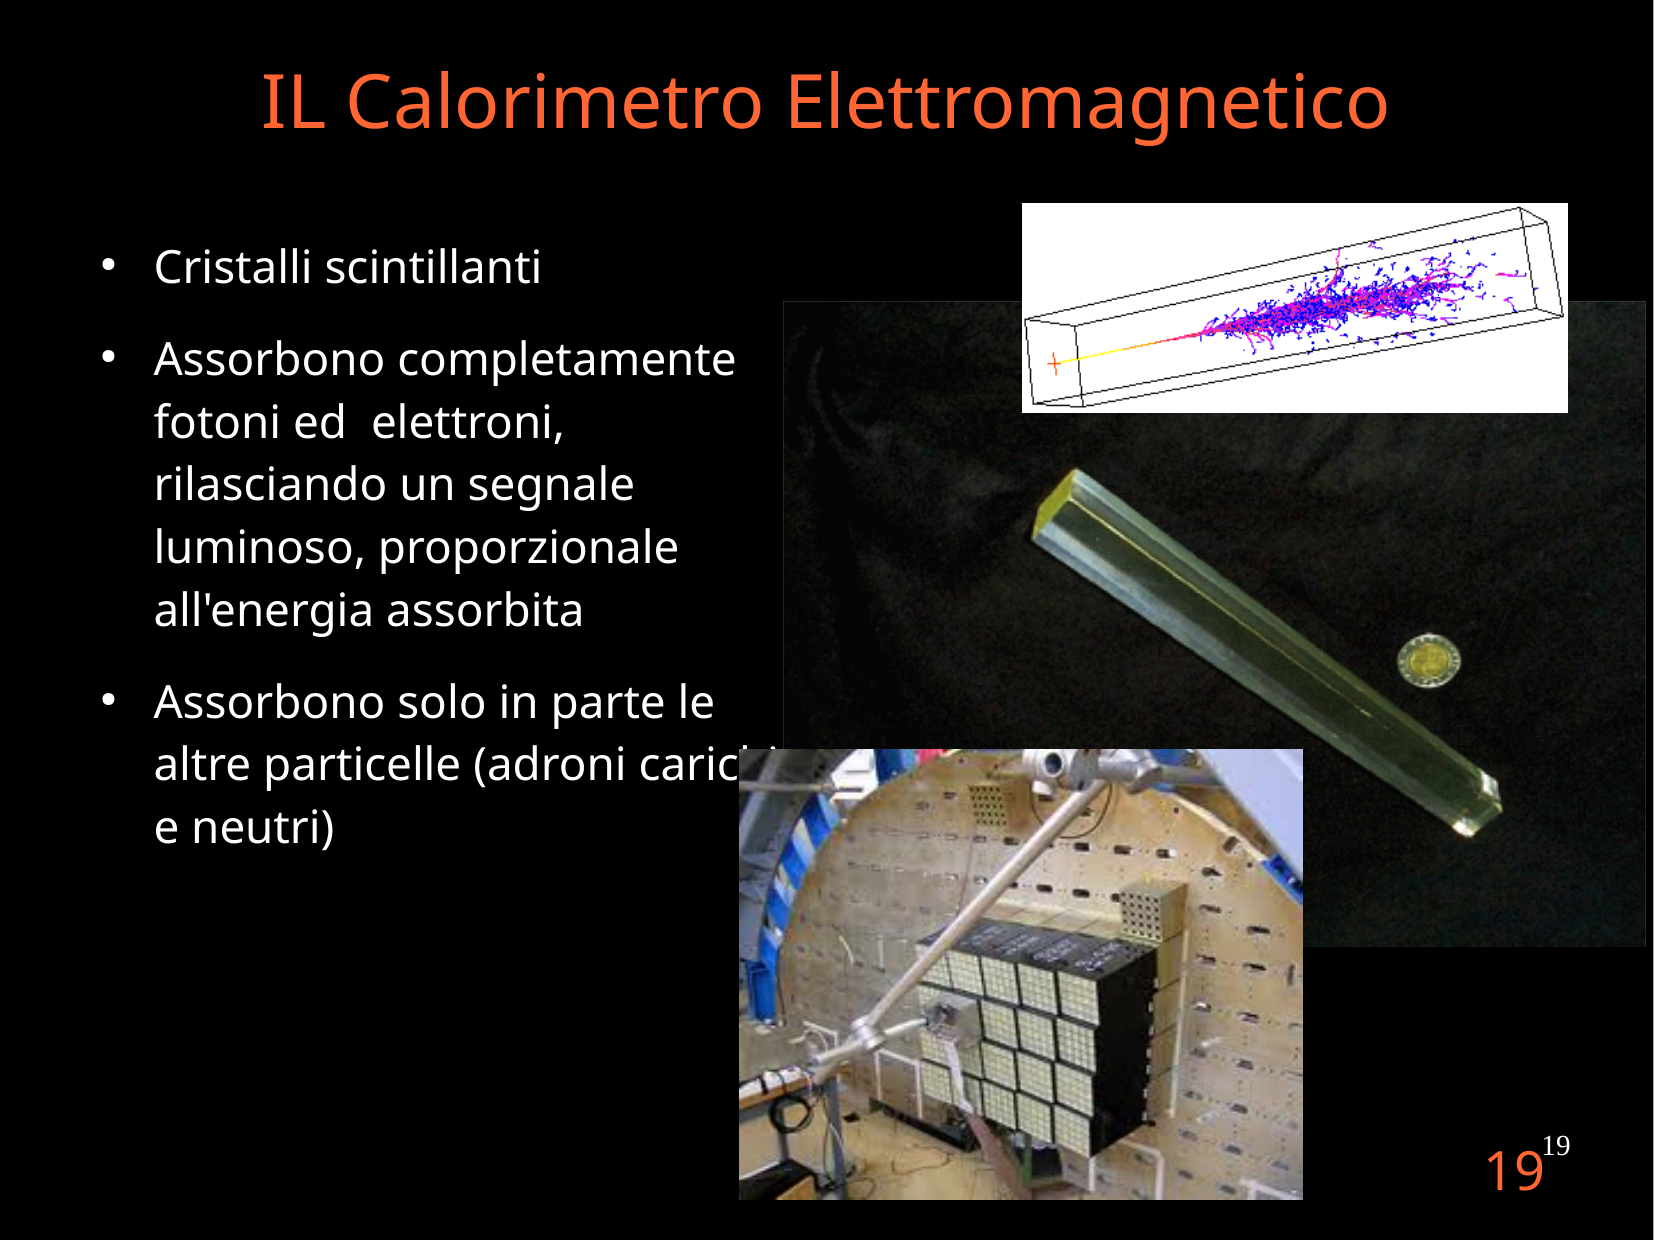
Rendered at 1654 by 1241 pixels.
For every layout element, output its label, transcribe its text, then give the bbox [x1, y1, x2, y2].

picture [739, 203, 1646, 1201]
list Cristalli scintillanti Assorbono completamente fotoni ed elettroni, rilasciando un segnale luminoso, proporzionale all'energia assorbita Assorbono solo in parte le altre particelle (adroni carichi e neutri) [82, 234, 809, 1142]
title IL Calorimetro Elettromagnetico [82, 52, 1571, 148]
